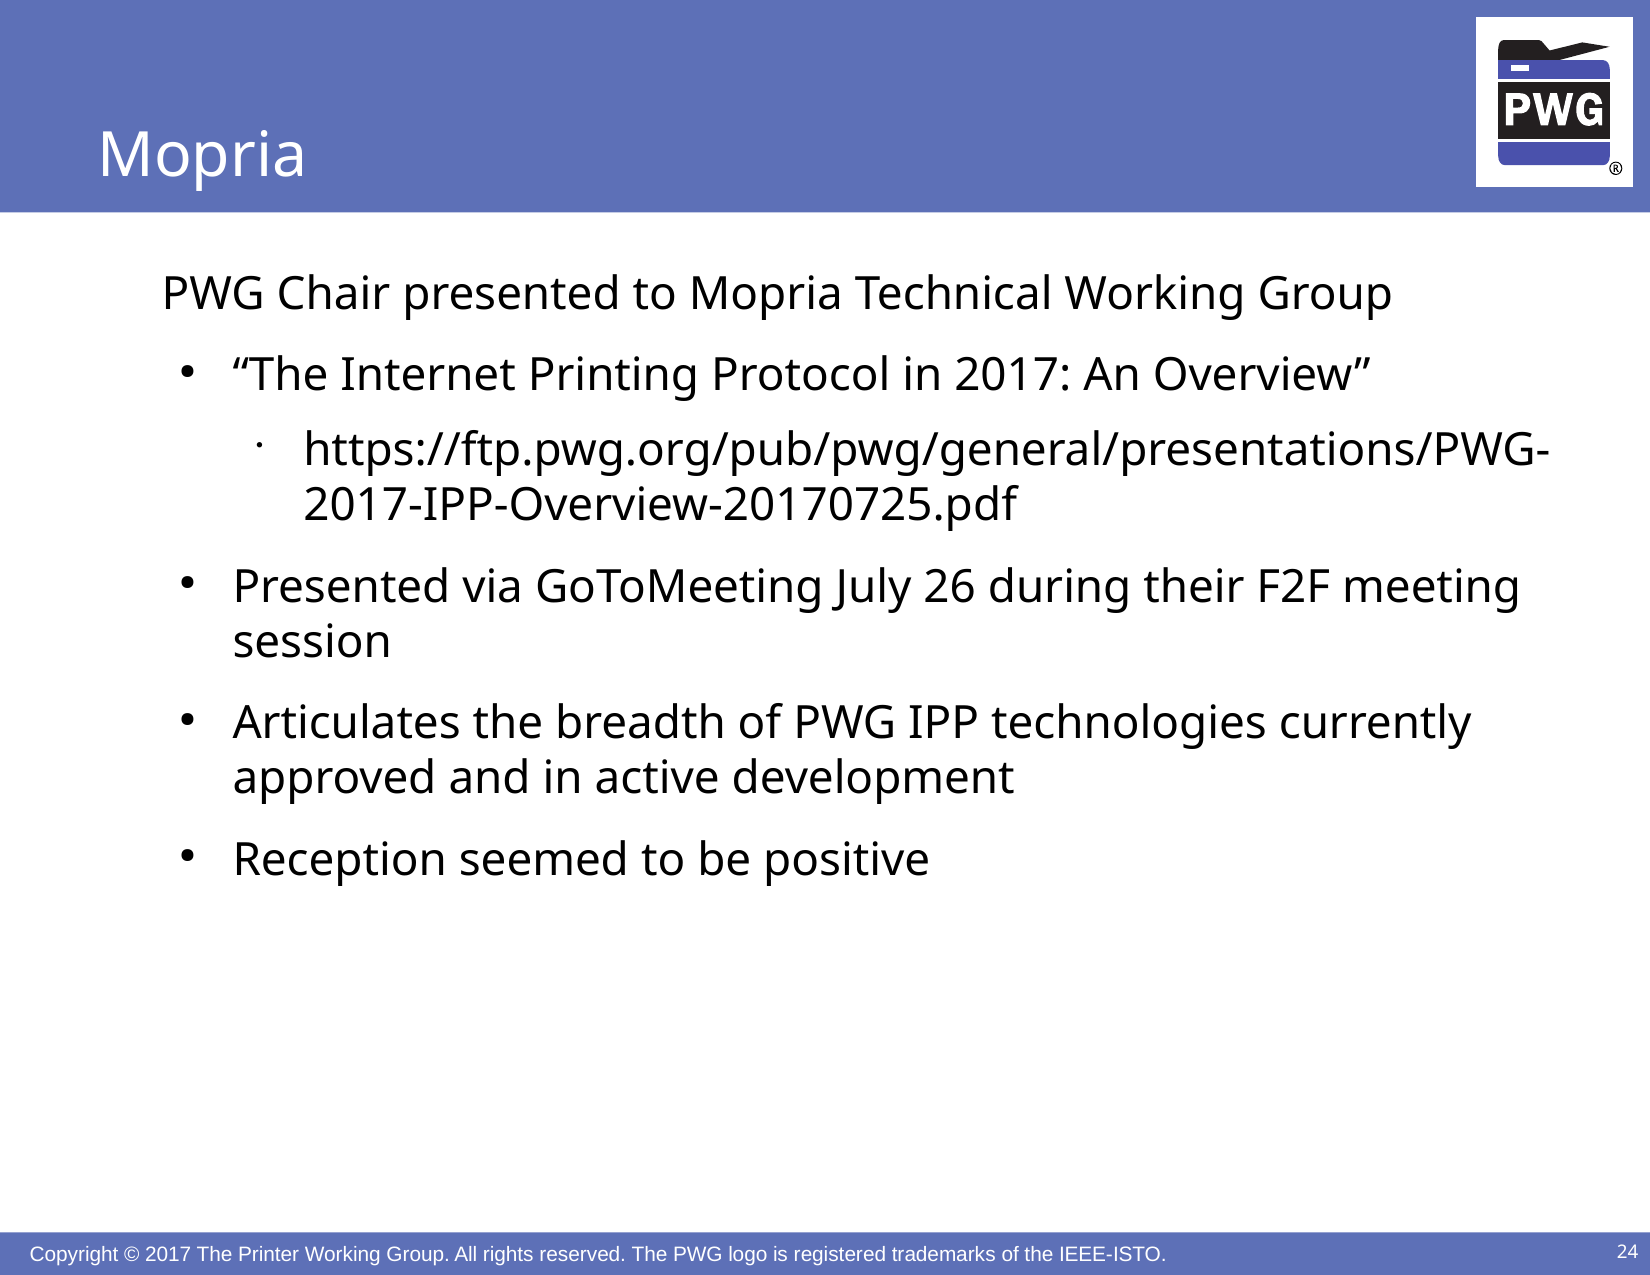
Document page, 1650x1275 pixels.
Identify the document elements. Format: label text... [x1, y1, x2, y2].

list PWG Chair presented to Mopria Technical Working Group “The Internet Printing Protocol in 2017: An Overview” https://ftp.pwg.org/pub/pwg/general/presentations/PWG-2017-IPP-Overview-20170725.pdf Presented via GoToMeeting July 26 during their F2F meeting session Articulates the breadth of PWG IPP technologies currently approved and in active development Reception seemed to be positive [82, 254, 1568, 1233]
title Mopria [82, 8, 1449, 198]
